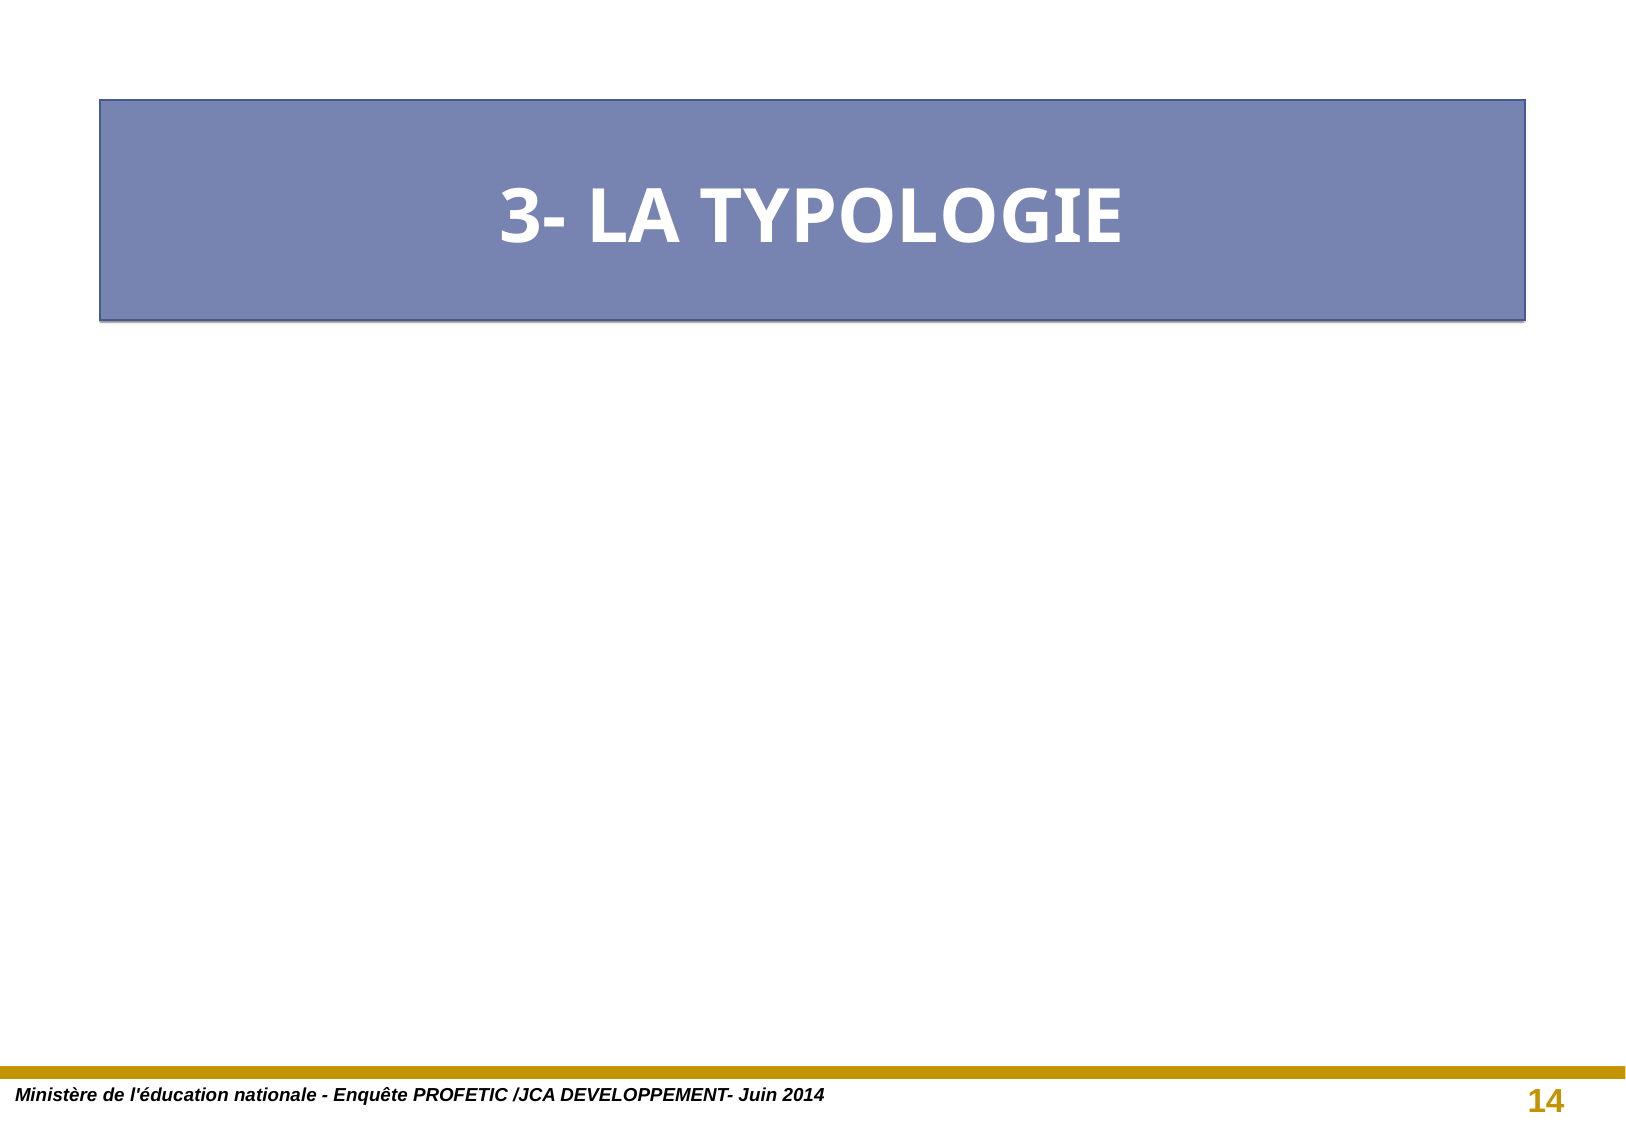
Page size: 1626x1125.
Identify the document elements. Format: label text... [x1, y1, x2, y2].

text_box Ministère de l'éducation nationale - Enquête PROFETIC /JCA DEVELOPPEMENT- Juin 2014 [0, 1074, 1501, 1125]
title 3- La typologie [99, 99, 1525, 320]
text_box 14 [1512, 1071, 1625, 1125]
